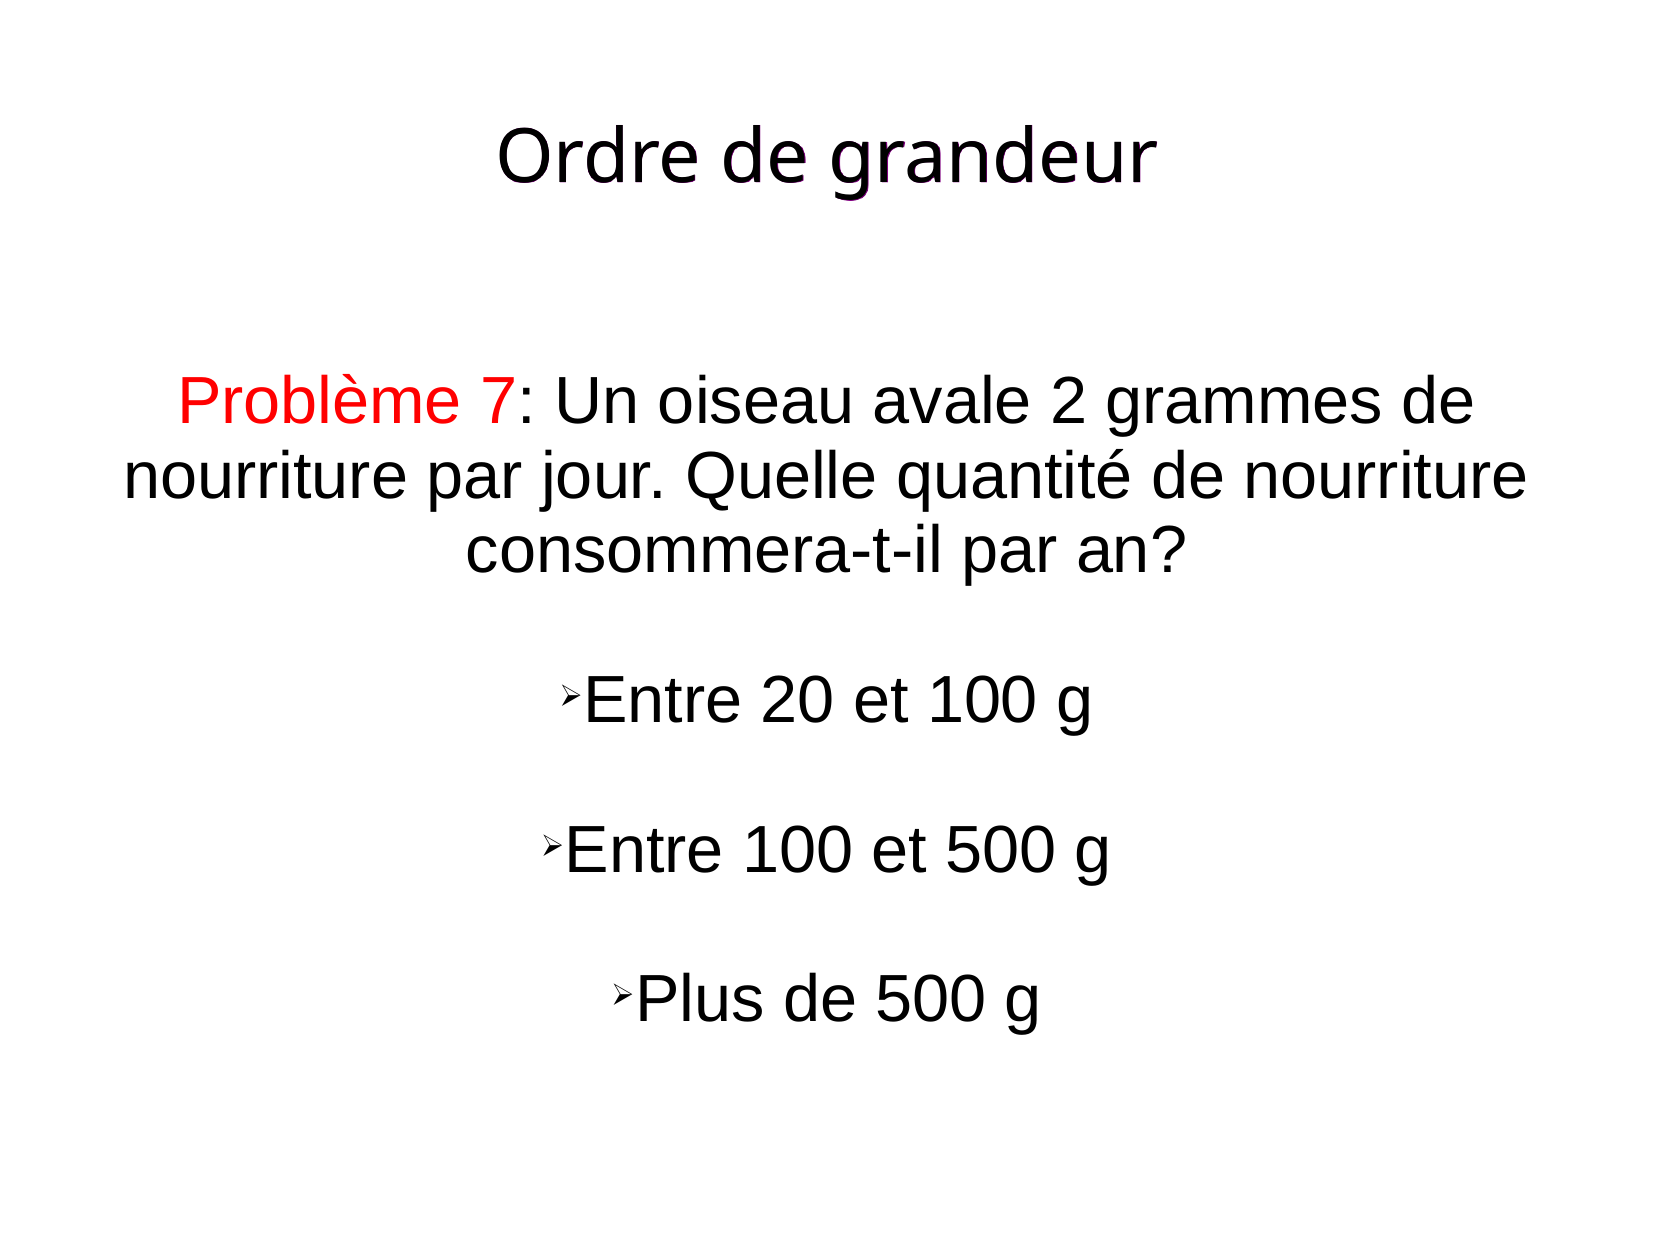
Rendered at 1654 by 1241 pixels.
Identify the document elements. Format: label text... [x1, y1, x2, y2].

title Ordre de grandeur [82, 56, 1571, 250]
subtitle Problème 7: Un oiseau avale 2 grammes de nourriture par jour. Quelle quantité de nourriture consommera-t-il par an? Entre 20 et 100 g Entre 100 et 500 g Plus de 500 g [82, 297, 1571, 1102]
